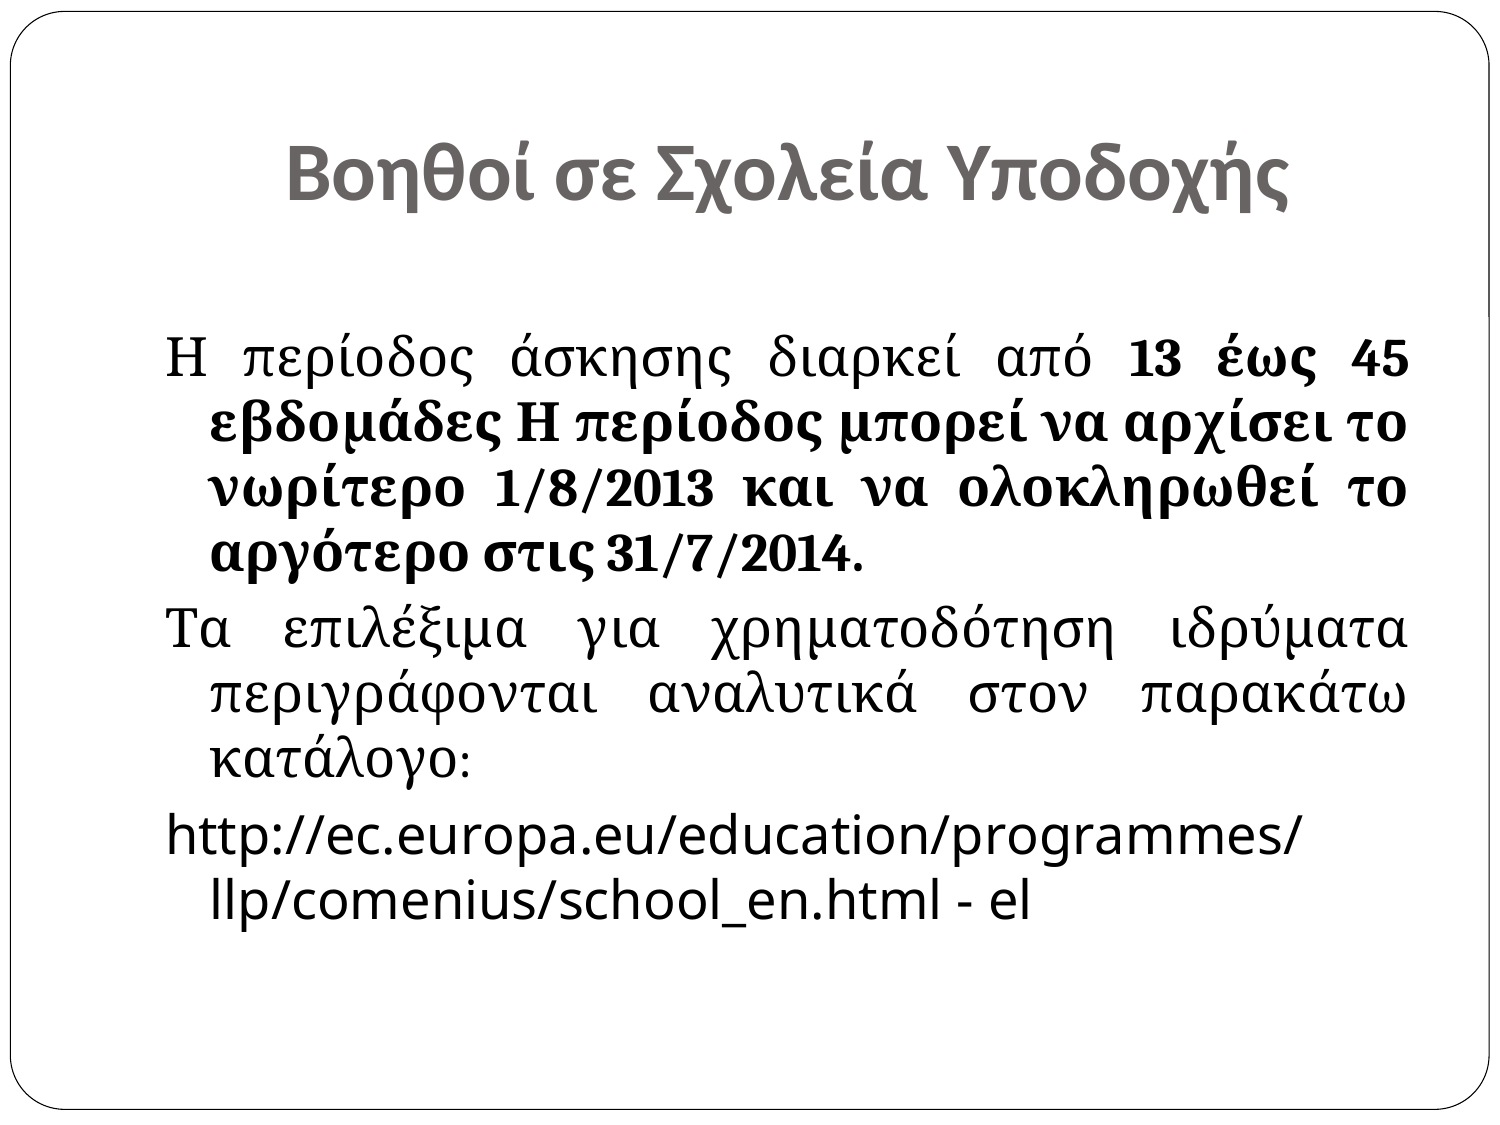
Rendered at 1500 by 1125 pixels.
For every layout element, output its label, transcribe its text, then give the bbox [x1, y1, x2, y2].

list Η περίοδος άσκησης διαρκεί από 13 έως 45 εβδομάδες Η περίοδος μπορεί να αρχίσει το νωρίτερο 1/8/2013 και να ολοκληρωθεί το αργότερο στις 31/7/2014. Τα επιλέξιμα για χρηματοδότηση ιδρύματα περιγράφονται αναλυτικά στον παρακάτω κατάλογο: http://ec.europa.eu/education/programmes/llp/comenius/school_en.html - el [150, 237, 1426, 1015]
title Βοηθοί σε Σχολεία Υποδοχής [150, 44, 1426, 233]
